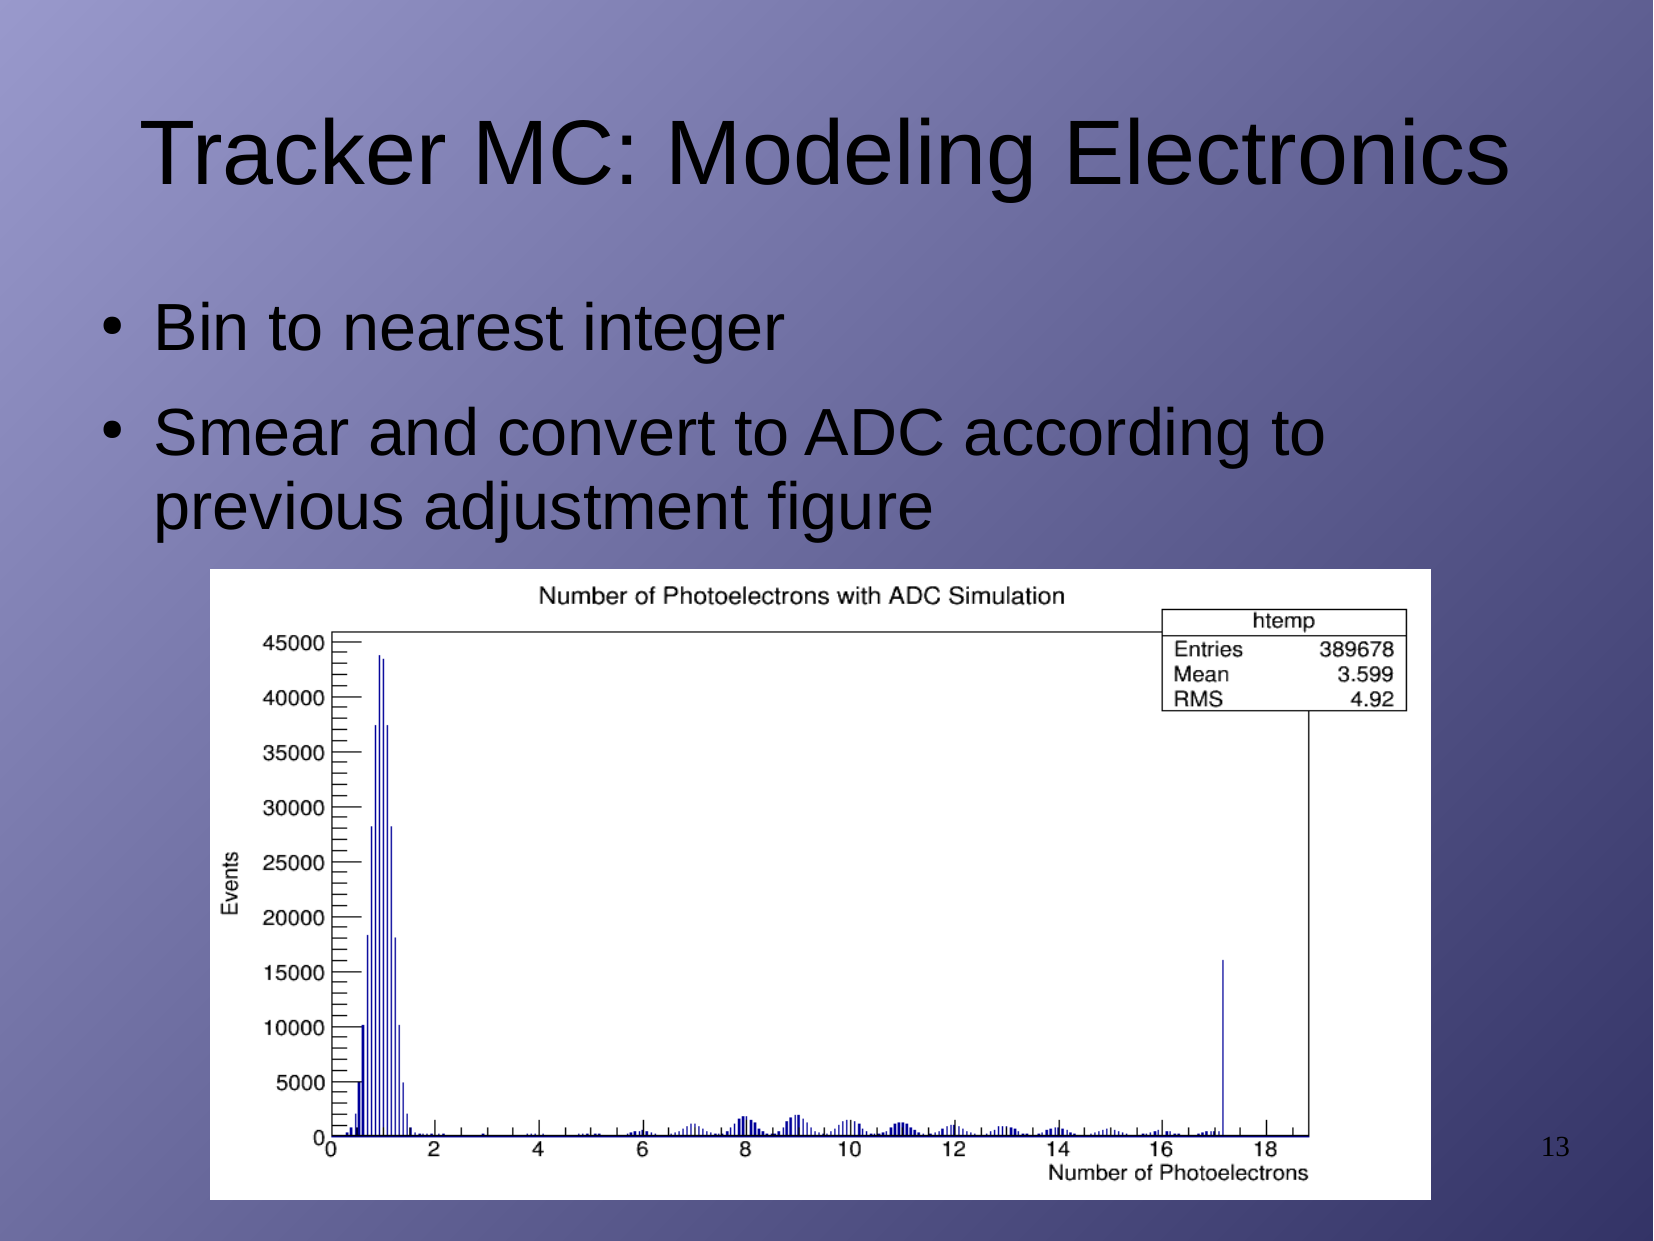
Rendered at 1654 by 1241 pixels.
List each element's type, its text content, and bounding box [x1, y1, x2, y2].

picture [210, 569, 1431, 1201]
title Tracker MC: Modeling Electronics [82, 49, 1571, 257]
list Bin to nearest integer Smear and convert to ADC according to previous adjustment figure [82, 290, 1571, 1010]
